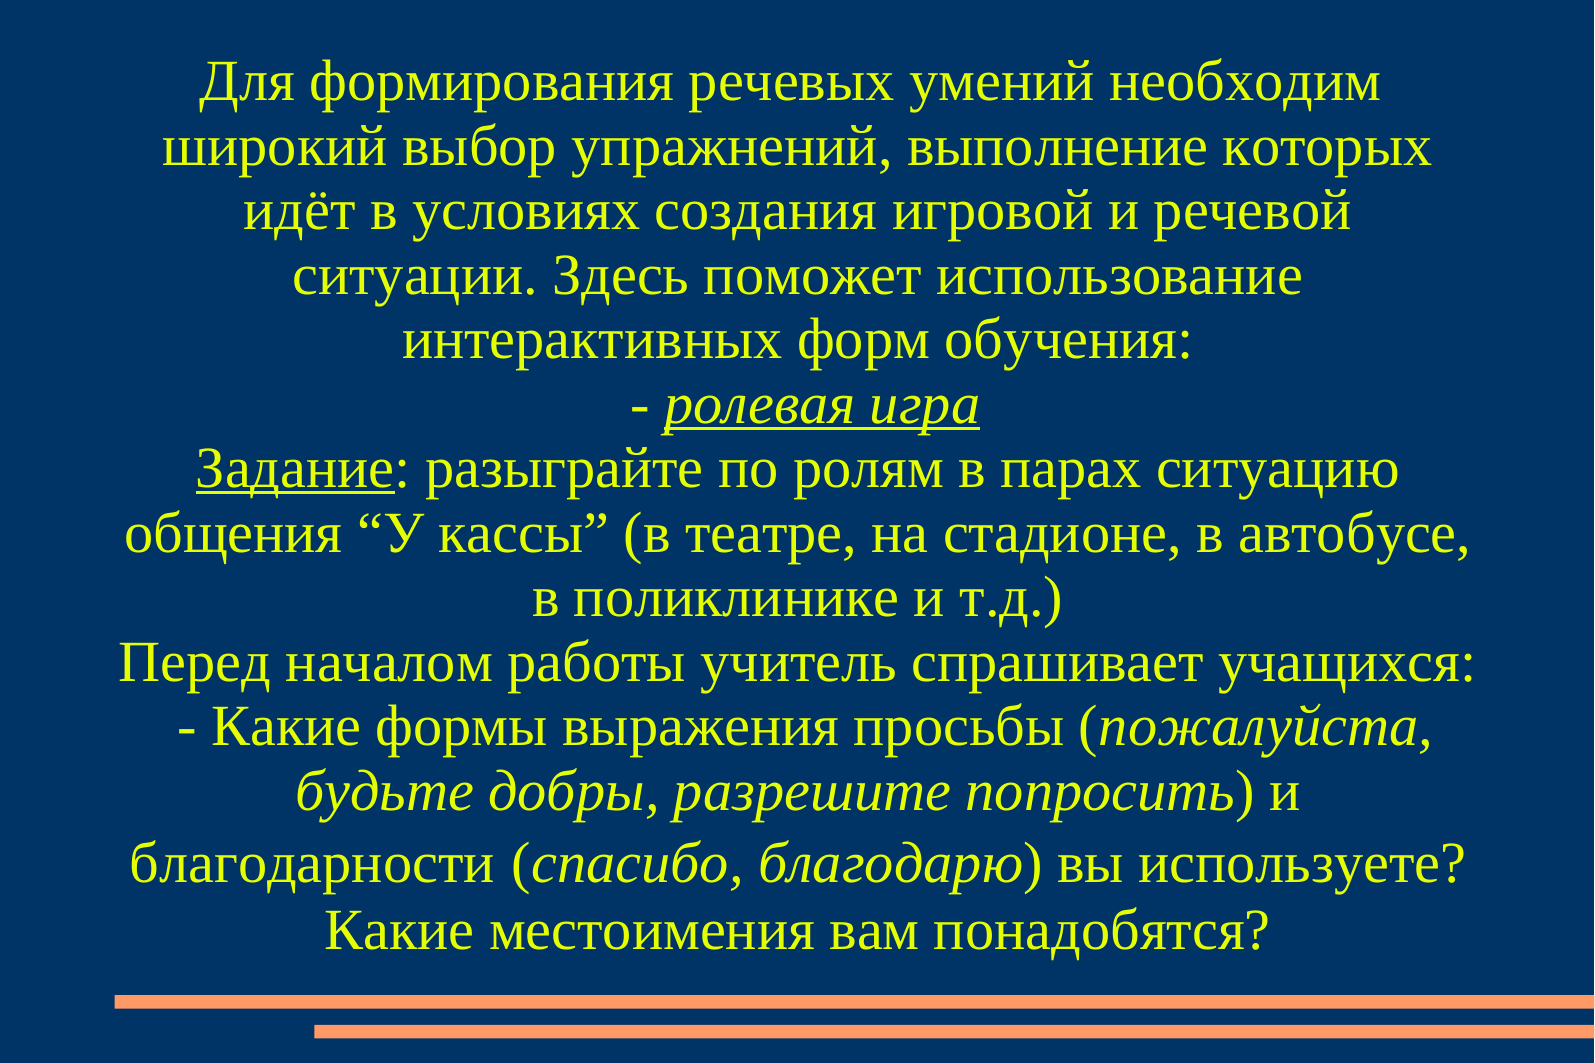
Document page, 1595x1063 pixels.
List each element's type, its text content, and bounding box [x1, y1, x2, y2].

subtitle Для формирования речевых умений необходим широкий выбор упражнений, выполнение которых идёт в условиях создания игровой и речевой ситуации. Здесь поможет использование интерактивных форм обучения: - ролевая игра Задание: разыграйте по ролям в парах ситуацию общения “У кассы” (в театре, на стадионе, в автобусе, в поликлинике и т.д.) Перед началом работы учитель спрашивает учащихся: - Какие формы выражения просьбы (пожалуйста, будьте добры, разрешите попросить) и благодарности (спасибо, благодарю) вы используете? Какие местоимения вам понадобятся? [117, 39, 1479, 971]
